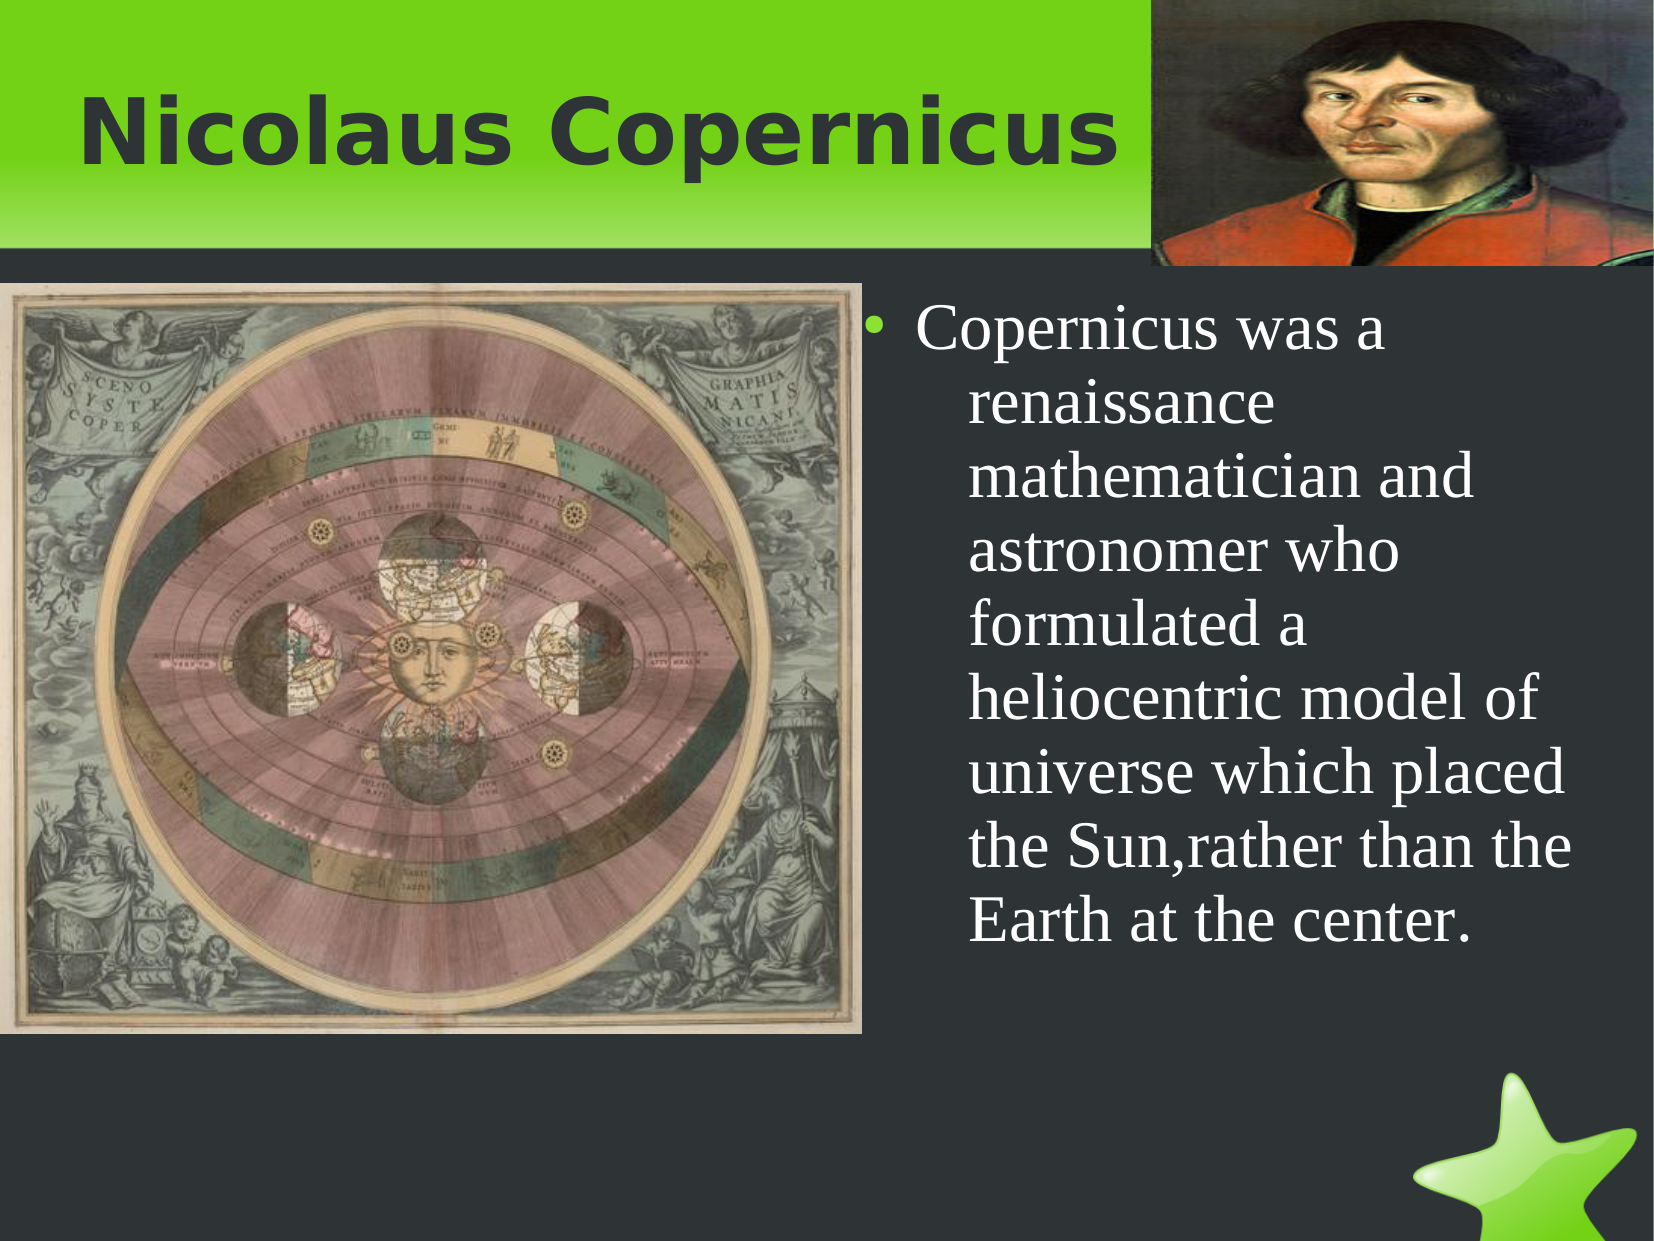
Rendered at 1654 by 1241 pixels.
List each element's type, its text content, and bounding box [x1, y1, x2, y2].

title Nicolaus Copernicus [76, 29, 1151, 237]
list Copernicus was a renaissance mathematician and astronomer who formulated a heliocentric model of universe which placed the Sun,rather than the Earth at the center. [826, 289, 1595, 1063]
picture [0, 0, 1654, 1241]
